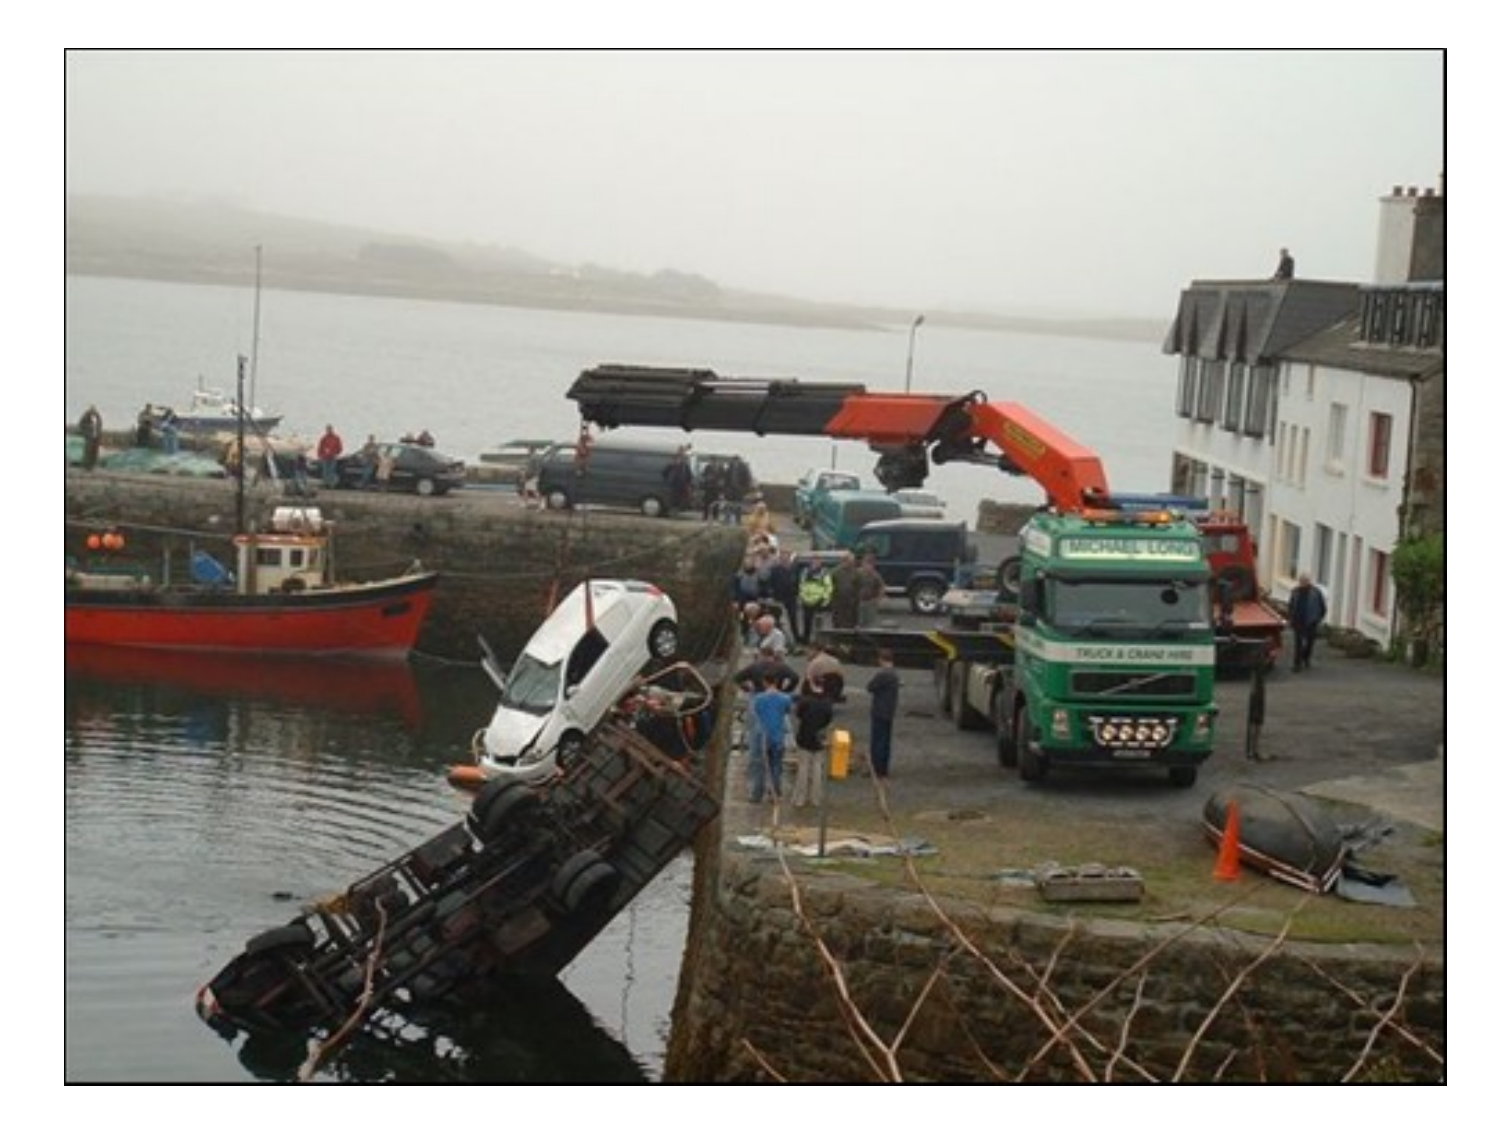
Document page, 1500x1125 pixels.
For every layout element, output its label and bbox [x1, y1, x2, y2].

picture [64, 48, 1447, 1086]
